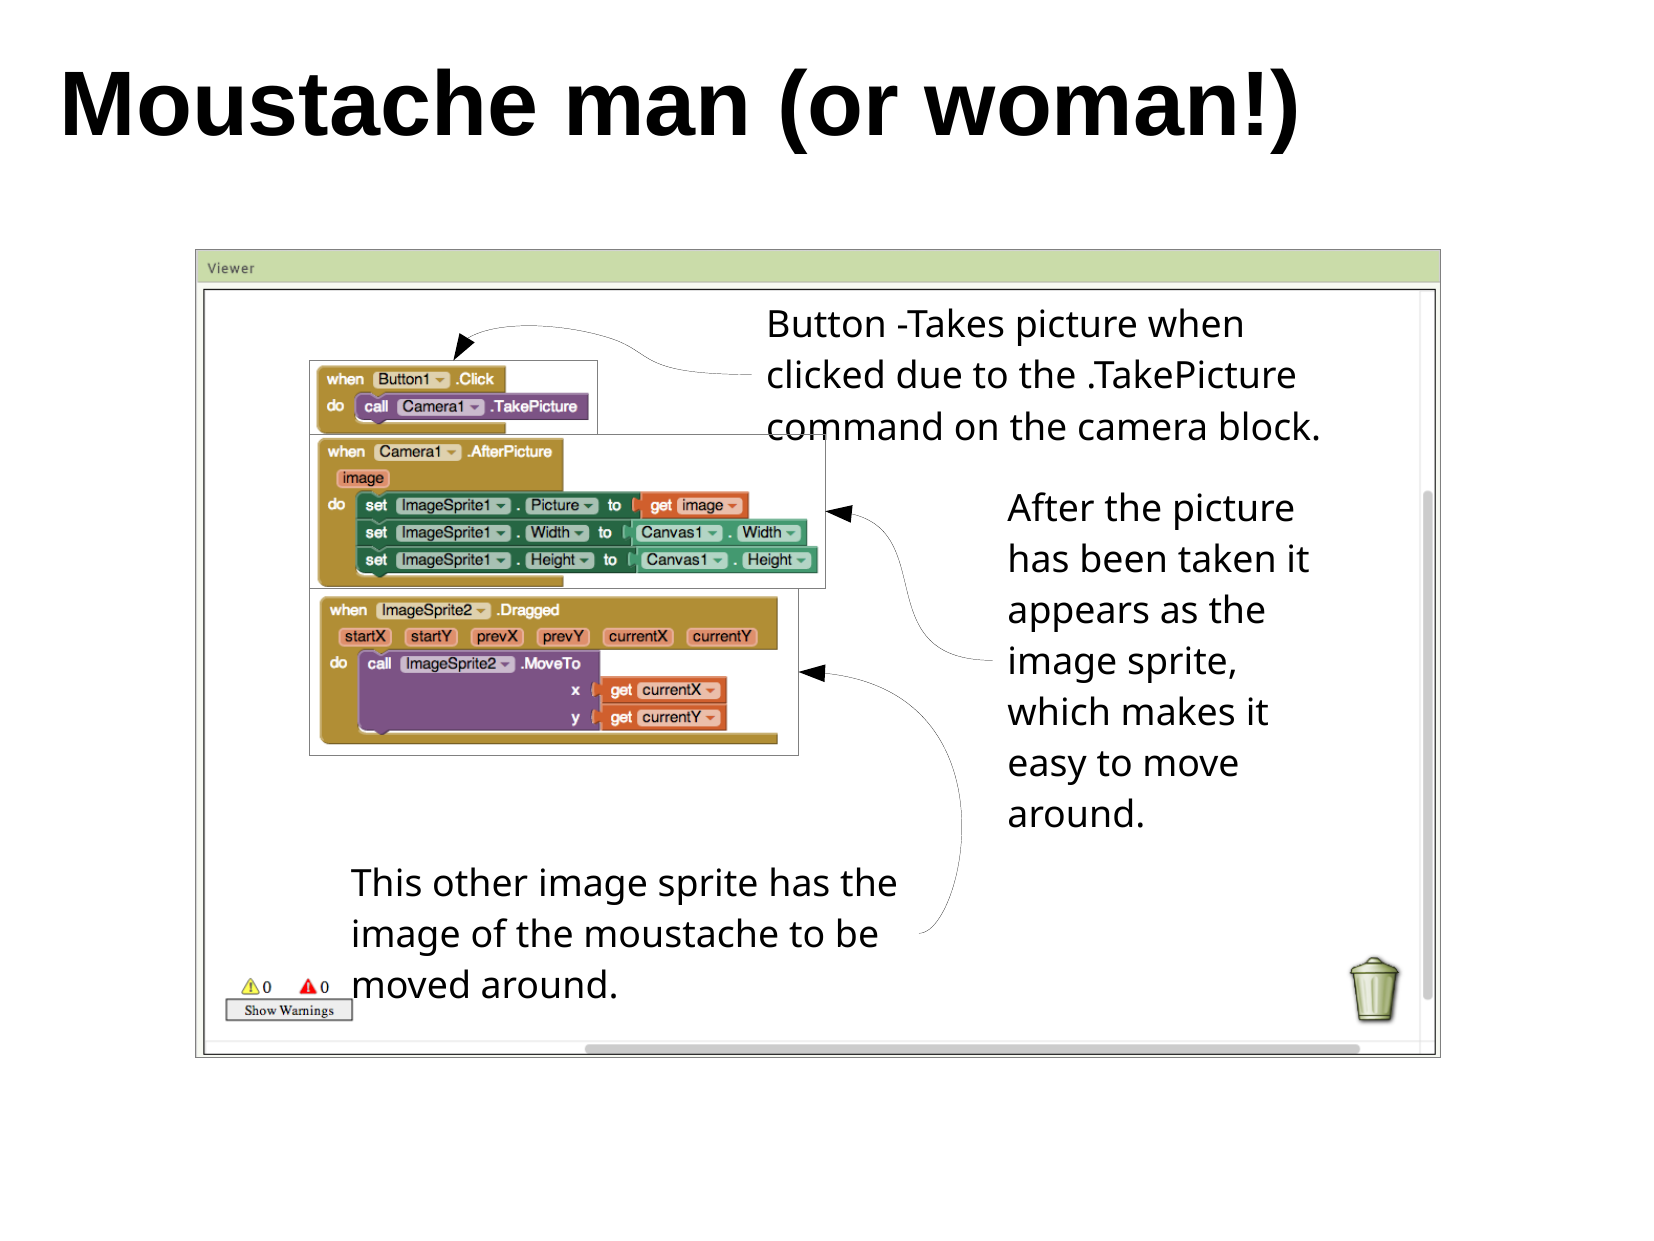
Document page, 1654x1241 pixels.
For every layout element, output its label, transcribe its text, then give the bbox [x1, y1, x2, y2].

picture [195, 249, 1441, 1058]
text_box This other image sprite has the image of the moustache to be moved around. [336, 849, 920, 997]
text_box After the picture has been taken it appears as the image sprite, which makes it easy to move around. [992, 474, 1362, 761]
text_box Moustache man (or woman!) [45, 45, 1654, 163]
text_box Button -Takes picture when clicked due to the .TakePicture command on the camera block. [751, 290, 1368, 438]
